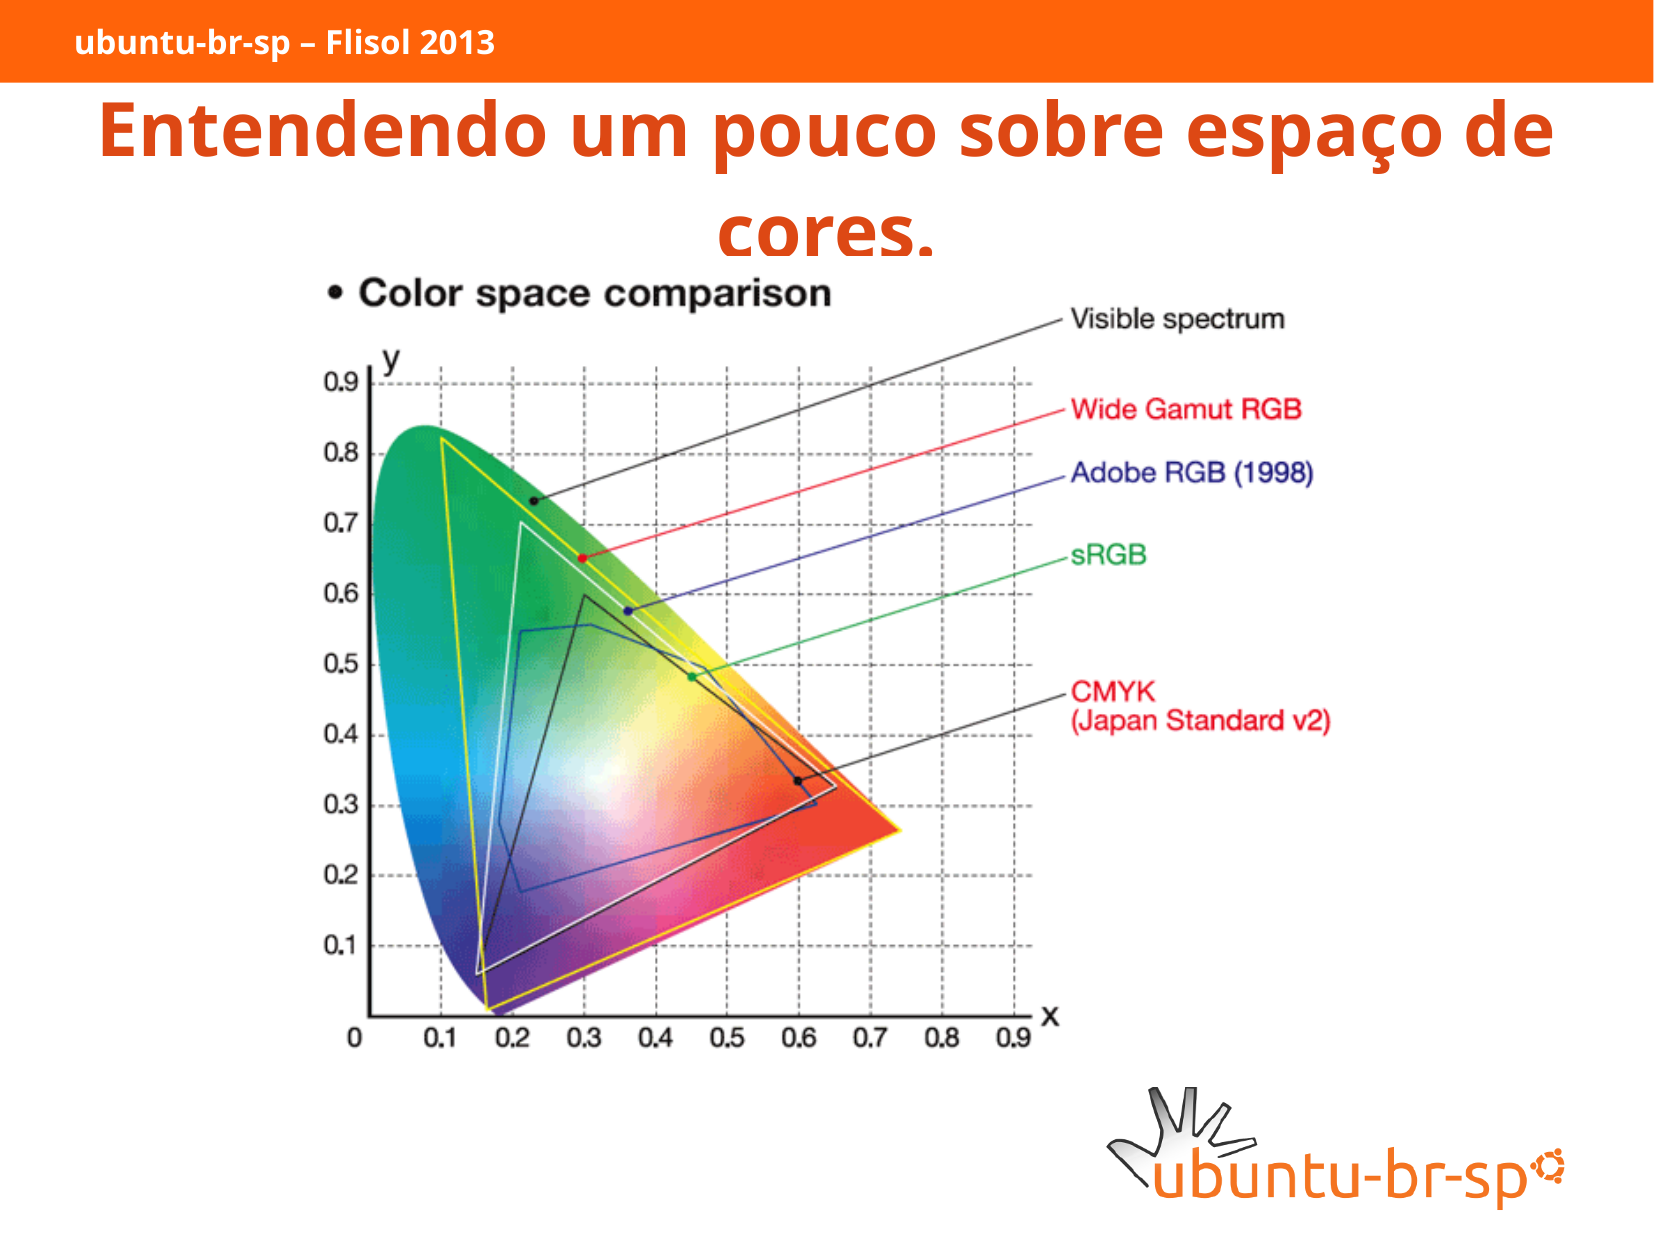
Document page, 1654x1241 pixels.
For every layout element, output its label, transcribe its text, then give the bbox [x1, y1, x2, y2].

picture [289, 256, 1571, 1216]
title Entendendo um pouco sobre espaço de cores. [82, 93, 1571, 263]
